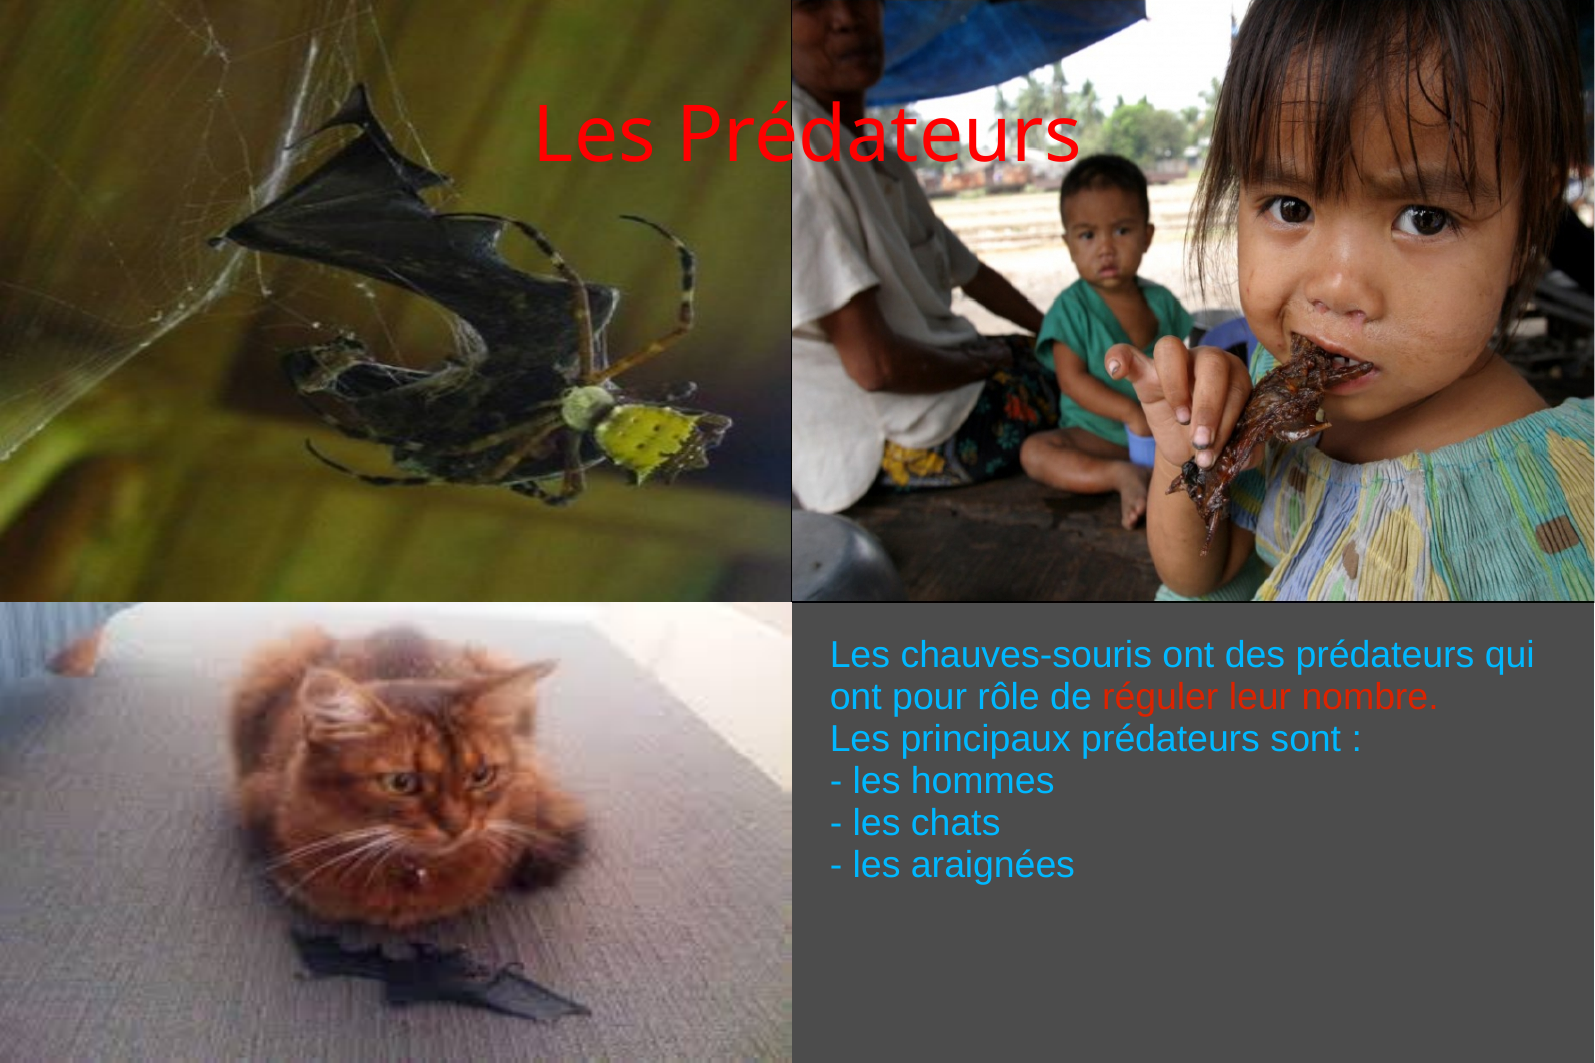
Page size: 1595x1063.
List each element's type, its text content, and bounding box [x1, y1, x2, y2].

picture [0, 0, 1595, 1063]
title Les Prédateurs [79, 42, 1515, 220]
text_box Les chauves-souris ont des prédateurs qui ont pour rôle de réguler leur nombre. Les principaux prédateurs sont : - les hommes - les chats - les araignées [814, 625, 1571, 893]
